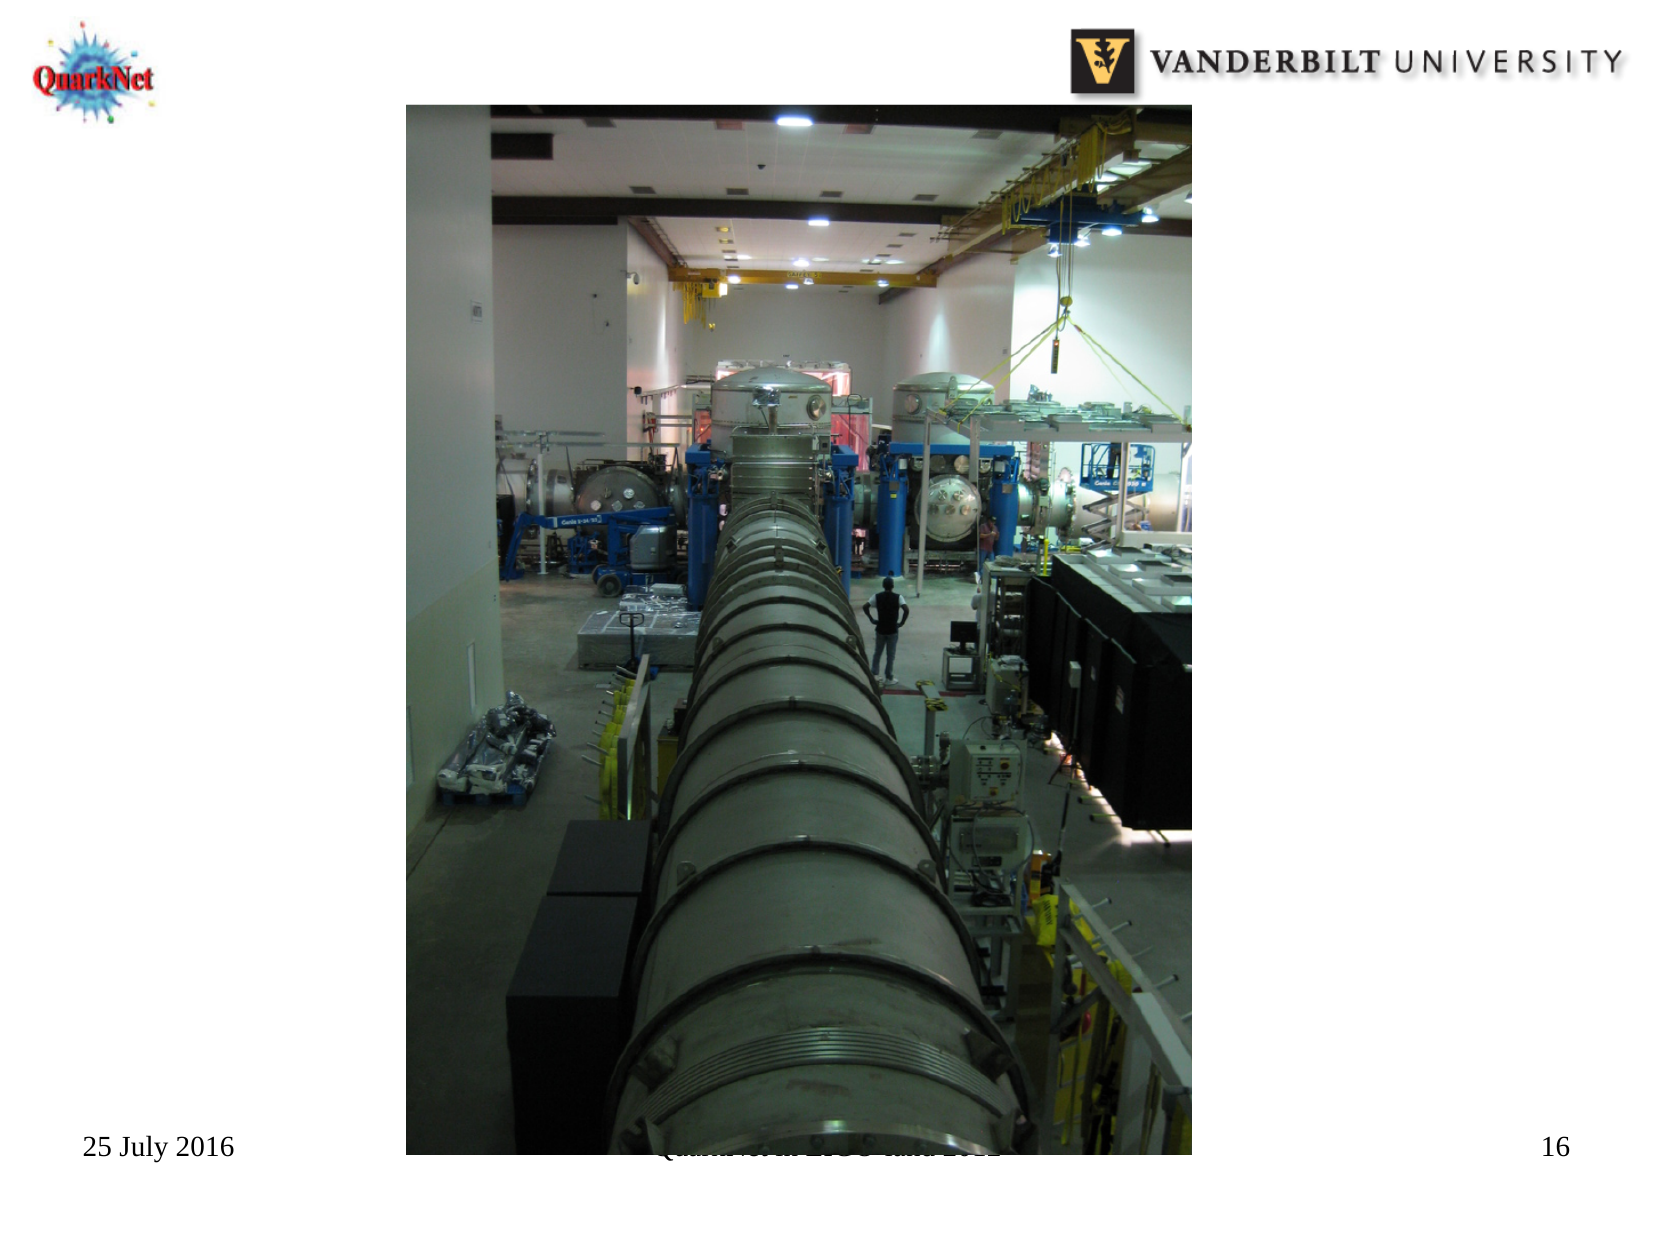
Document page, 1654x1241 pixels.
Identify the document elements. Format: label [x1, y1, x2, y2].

picture [19, 16, 166, 135]
picture [405, 25, 1637, 1156]
